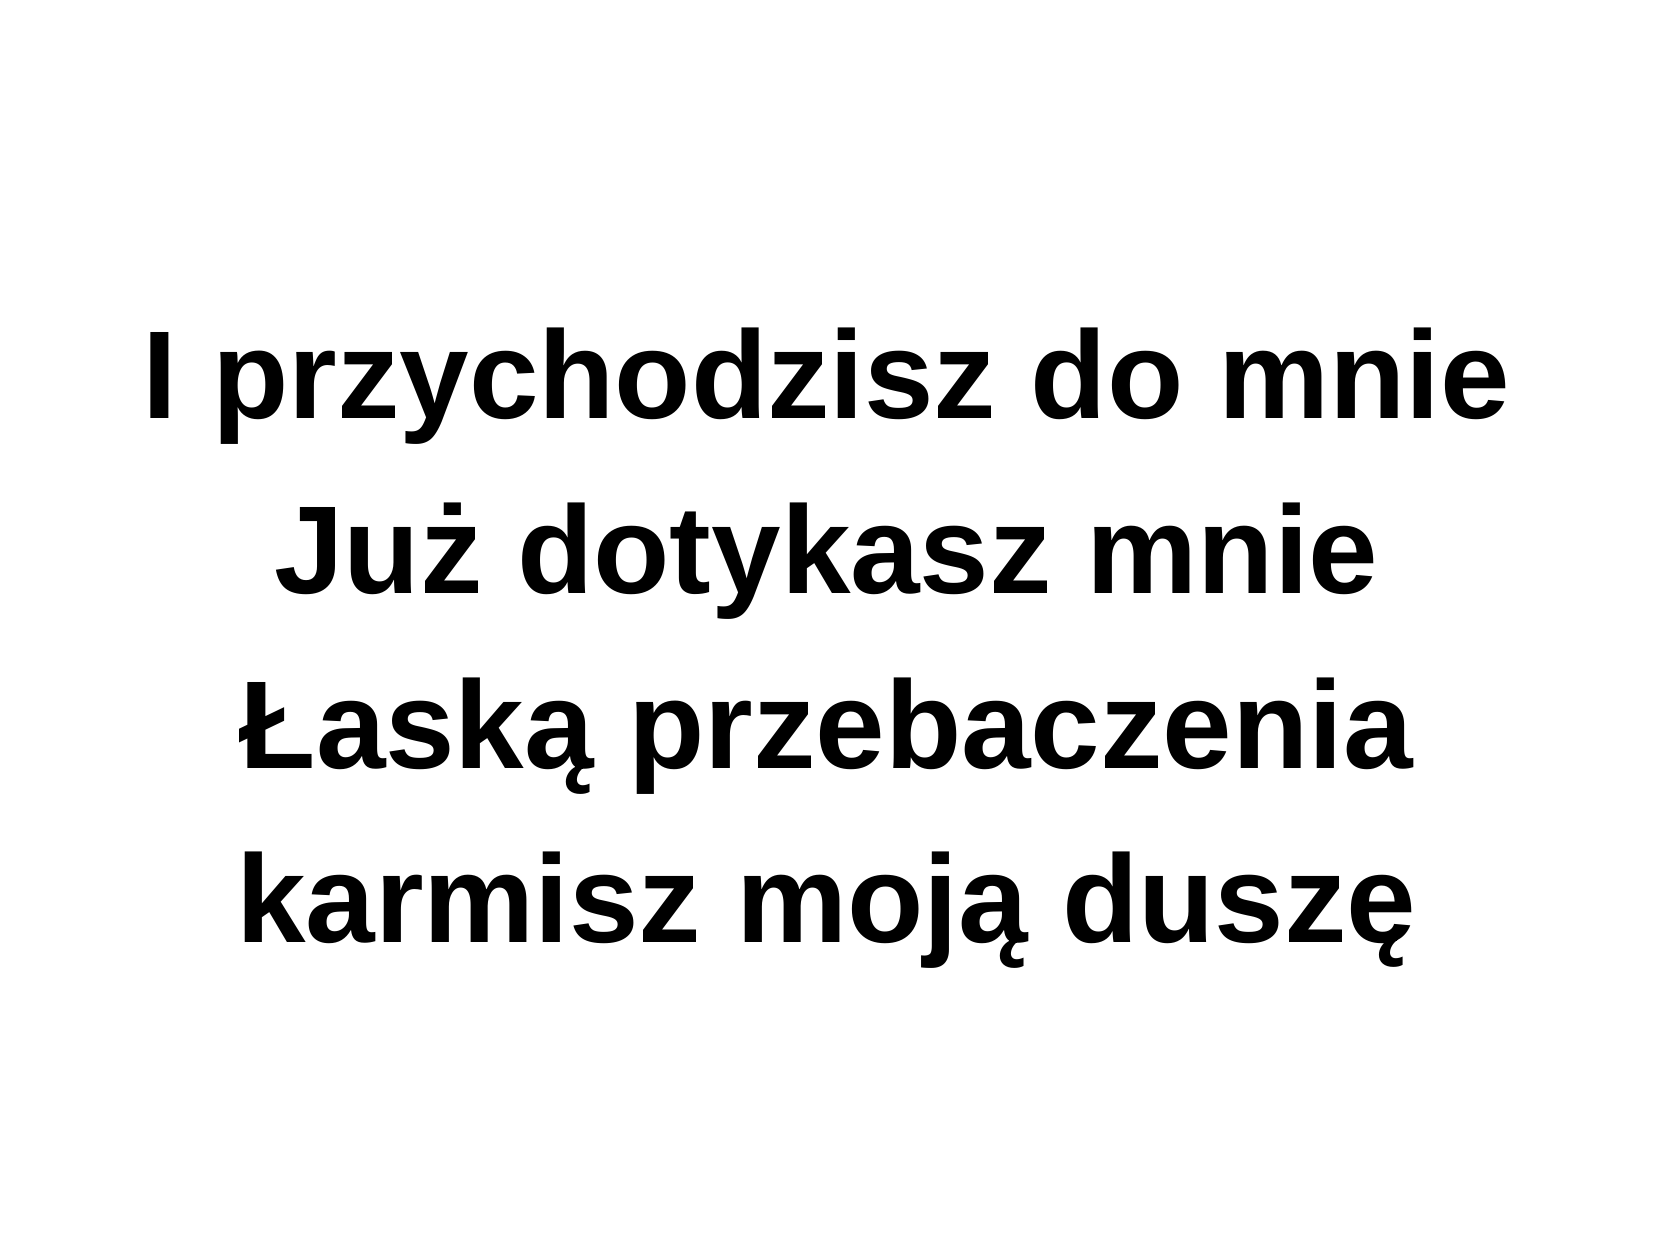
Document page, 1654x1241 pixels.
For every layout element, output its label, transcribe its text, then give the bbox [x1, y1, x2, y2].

subtitle I przychodzisz do mnie Już dotykasz mnie Łaską przebaczenia karmisz moją duszę [0, 0, 1654, 1241]
